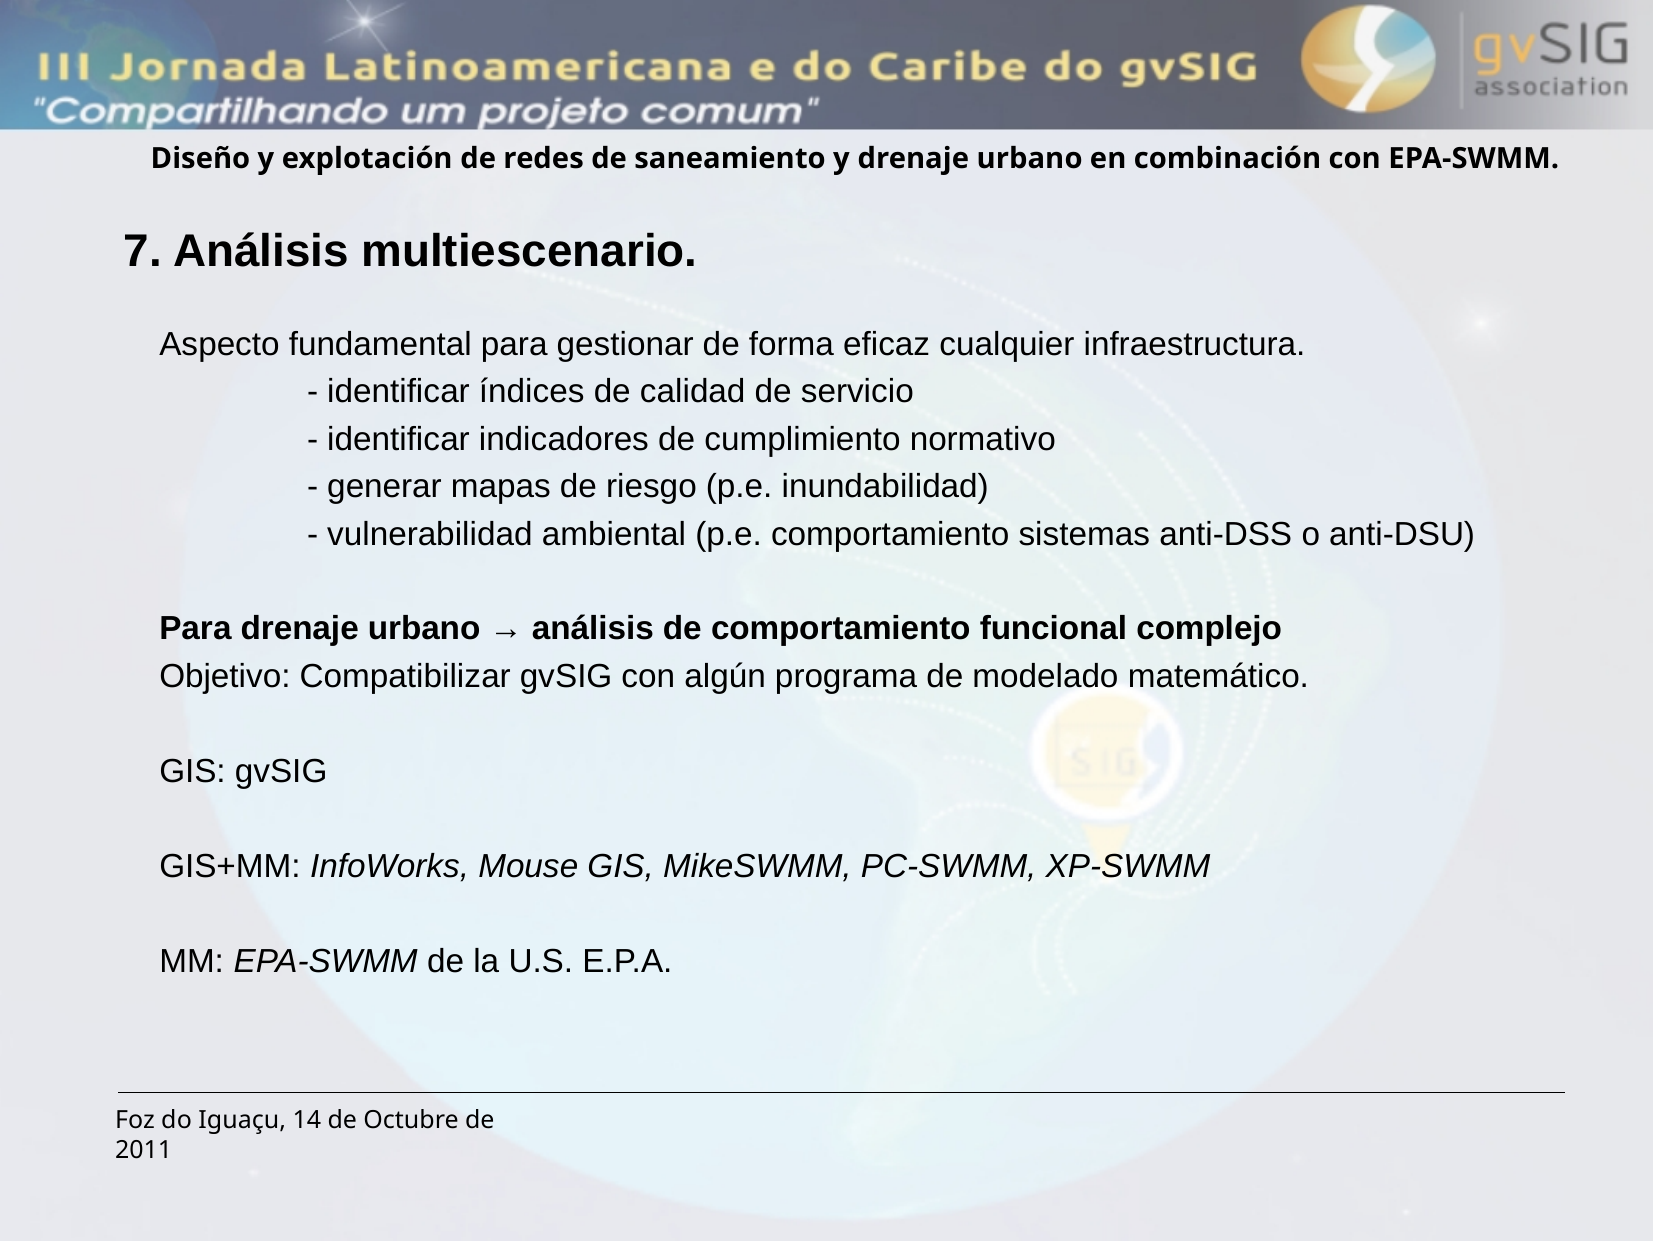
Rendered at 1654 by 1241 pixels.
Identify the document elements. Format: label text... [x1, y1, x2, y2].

text_box Aspecto fundamental para gestionar de forma eficaz cualquier infraestructura. - identificar índices de calidad de servicio - identificar indicadores de cumplimiento normativo - generar mapas de riesgo (p.e. inundabilidad) - vulnerabilidad ambiental (p.e. comportamiento sistemas anti-DSS o anti-DSU) Para drenaje urbano → análisis de comportamiento funcional complejo Objetivo: Compatibilizar gvSIG con algún programa de modelado matemático. GIS: gvSIG GIS+MM: InfoWorks, Mouse GIS, MikeSWMM, PC-SWMM, XP-SWMM MM: EPA-SWMM de la U.S. E.P.A. [159, 323, 1548, 982]
picture [0, 0, 1653, 1241]
title Foz do Iguaçu, 14 de Octubre de 2011 [100, 1095, 562, 1142]
text_box 7. Análisis multiescenario. [124, 224, 804, 277]
title Diseño y explotación de redes de saneamiento y drenaje urbano en combinación con EPA-SWMM. [76, 131, 1583, 182]
